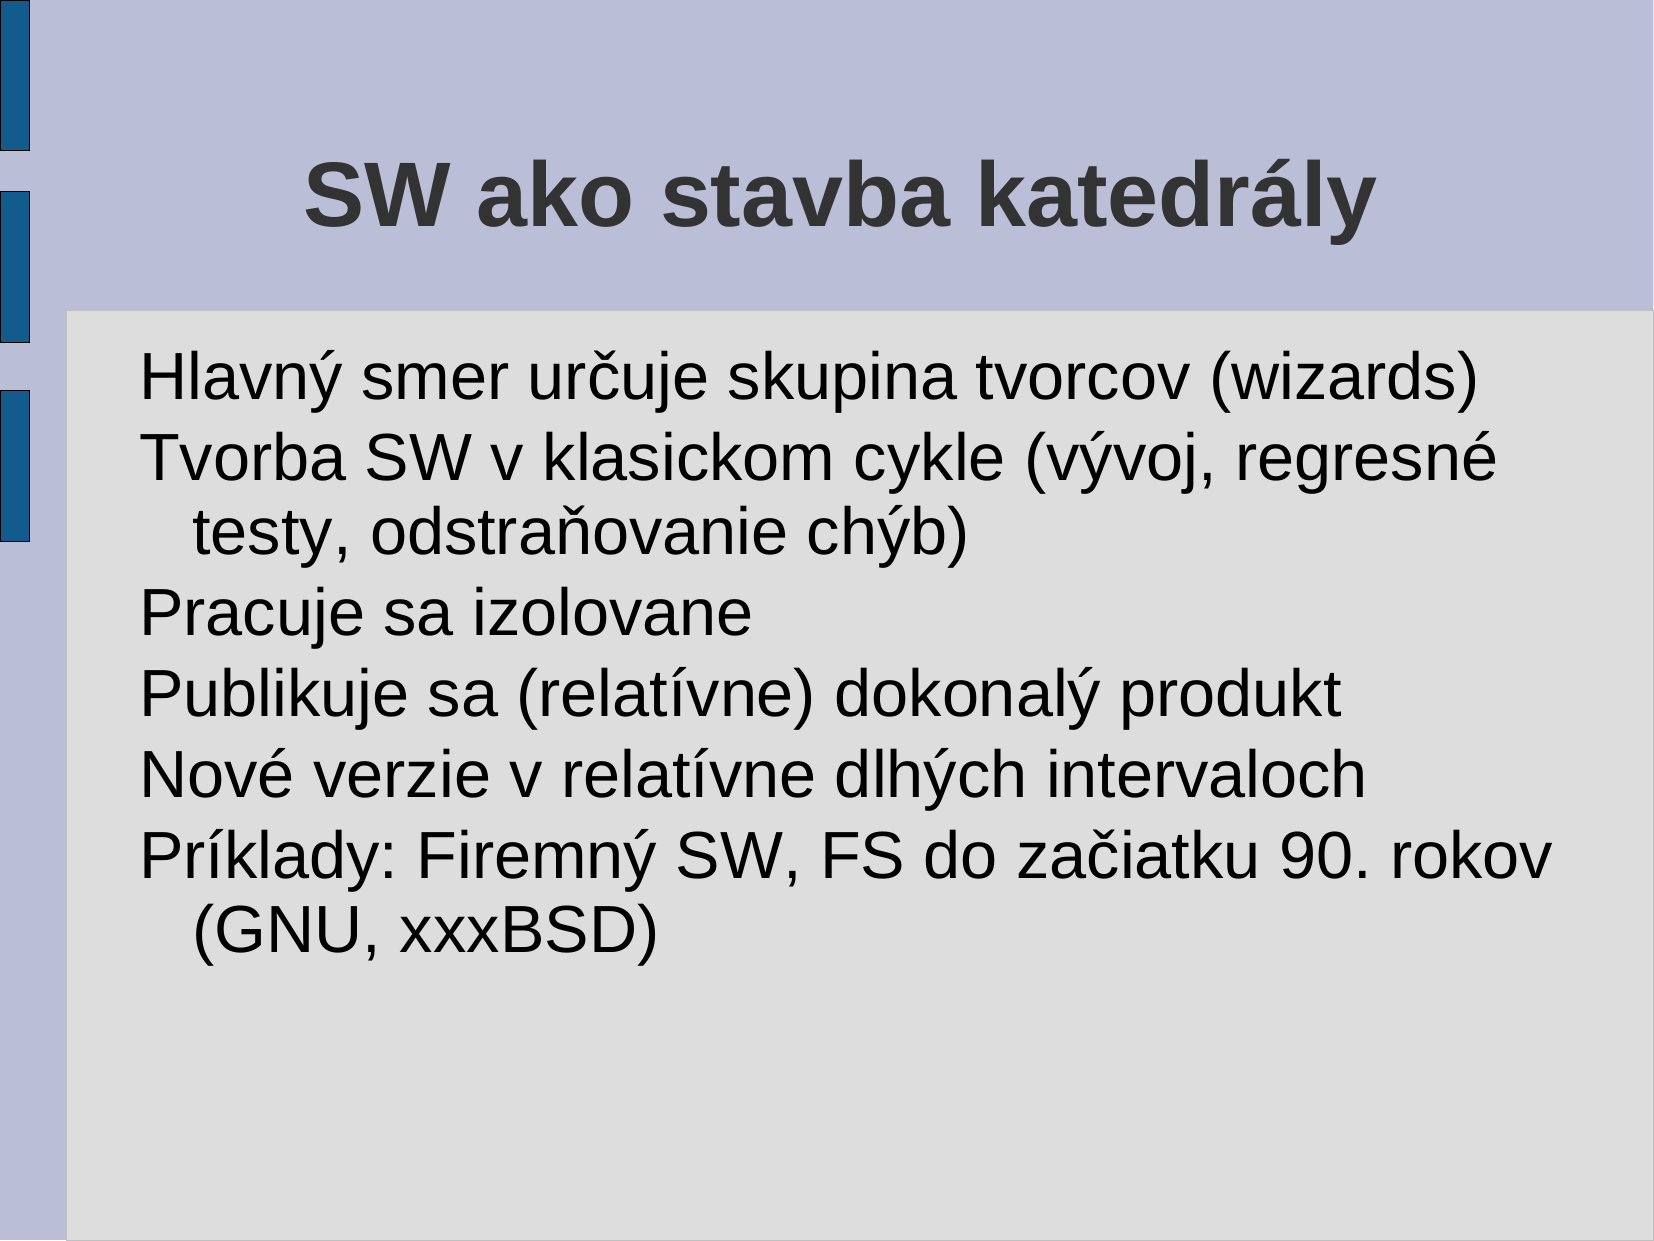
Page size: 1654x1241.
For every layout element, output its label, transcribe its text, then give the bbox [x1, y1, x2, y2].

list Hlavný smer určuje skupina tvorcov (wizards) Tvorba SW v klasickom cykle (vývoj, regresné testy, odstraňovanie chýb) Pracuje sa izolovane Publikuje sa (relatívne) dokonalý produkt Nové verzie v relatívne dlhých intervaloch Príklady: Firemný SW, FS do začiatku 90. rokov (GNU, xxxBSD) [121, 338, 1595, 1147]
title SW ako stavba katedrály [59, 91, 1625, 299]
